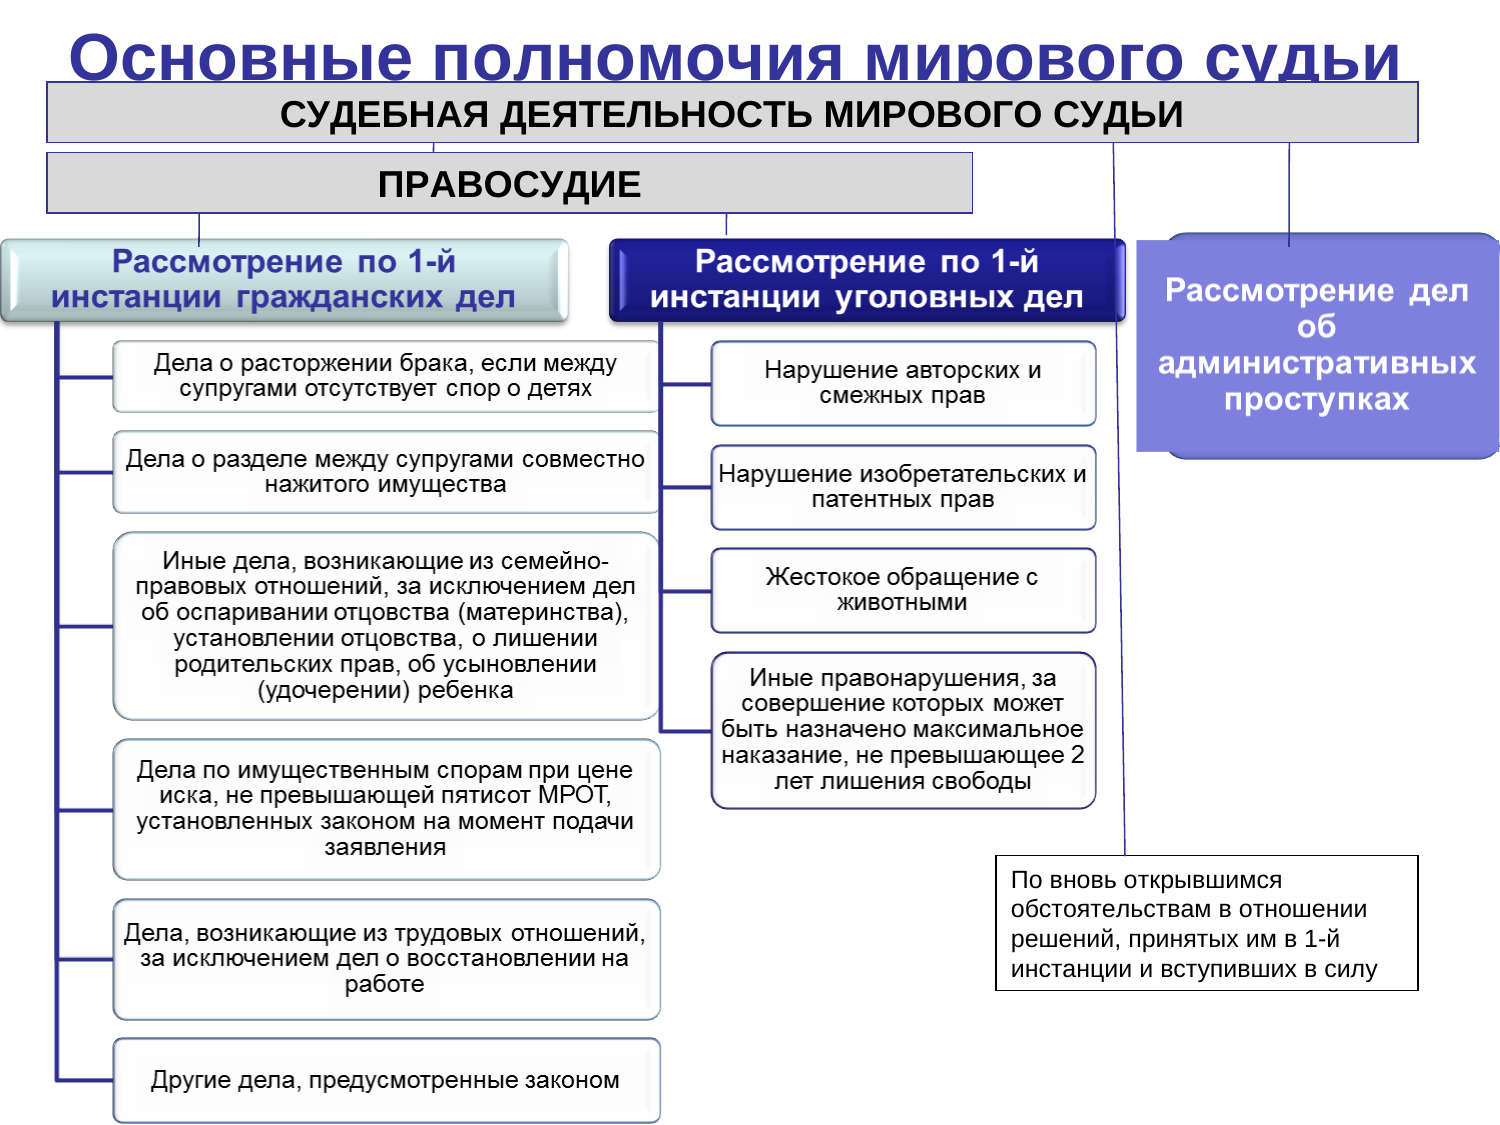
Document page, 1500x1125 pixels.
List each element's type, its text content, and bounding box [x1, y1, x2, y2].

text_box ПРАВОСУДИЕ [46, 152, 973, 213]
picture [0, 227, 1134, 1125]
text_box СУДЕБНАЯ ДЕЯТЕЛЬНОСТЬ МИРОВОГО СУДЬИ [46, 81, 1418, 143]
text_box По вновь открывшимся обстоятельствам в отношении решений, принятых им в 1-й инстанции и вступивших в силу [996, 855, 1419, 991]
title Основные полномочия мирового судьи [46, 0, 1426, 108]
picture [1116, 227, 1500, 855]
